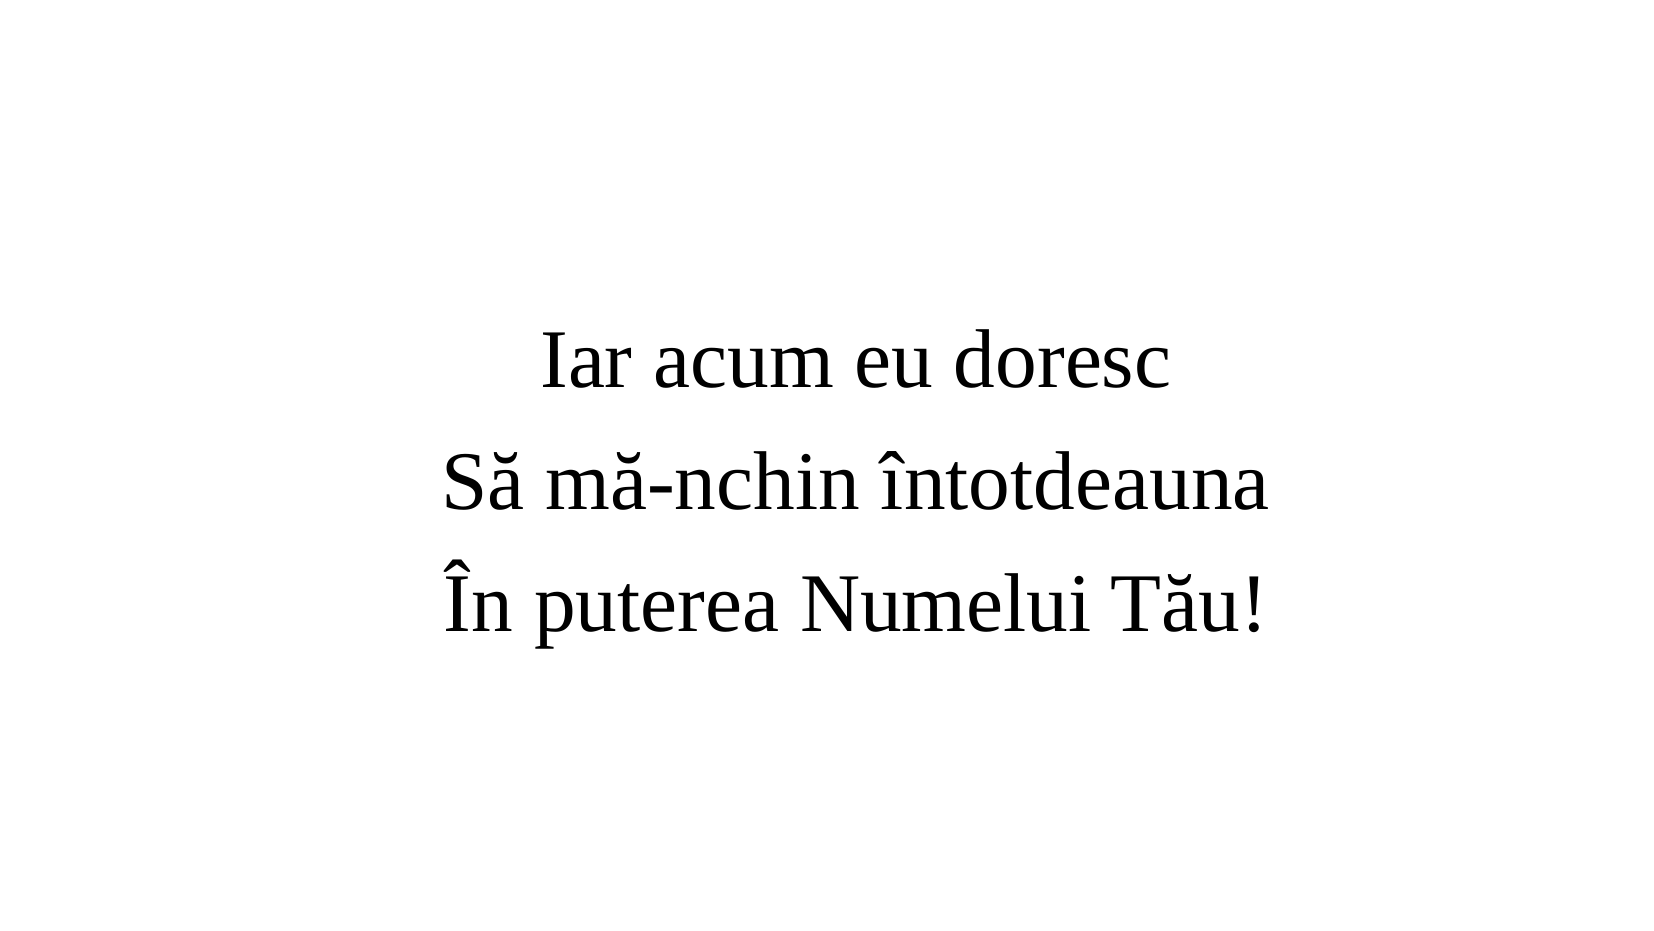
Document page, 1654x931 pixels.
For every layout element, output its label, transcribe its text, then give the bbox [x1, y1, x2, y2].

subtitle Iar acum eu doresc Să mă-nchin întotdeauna În puterea Numelui Tău! [153, 301, 1560, 651]
